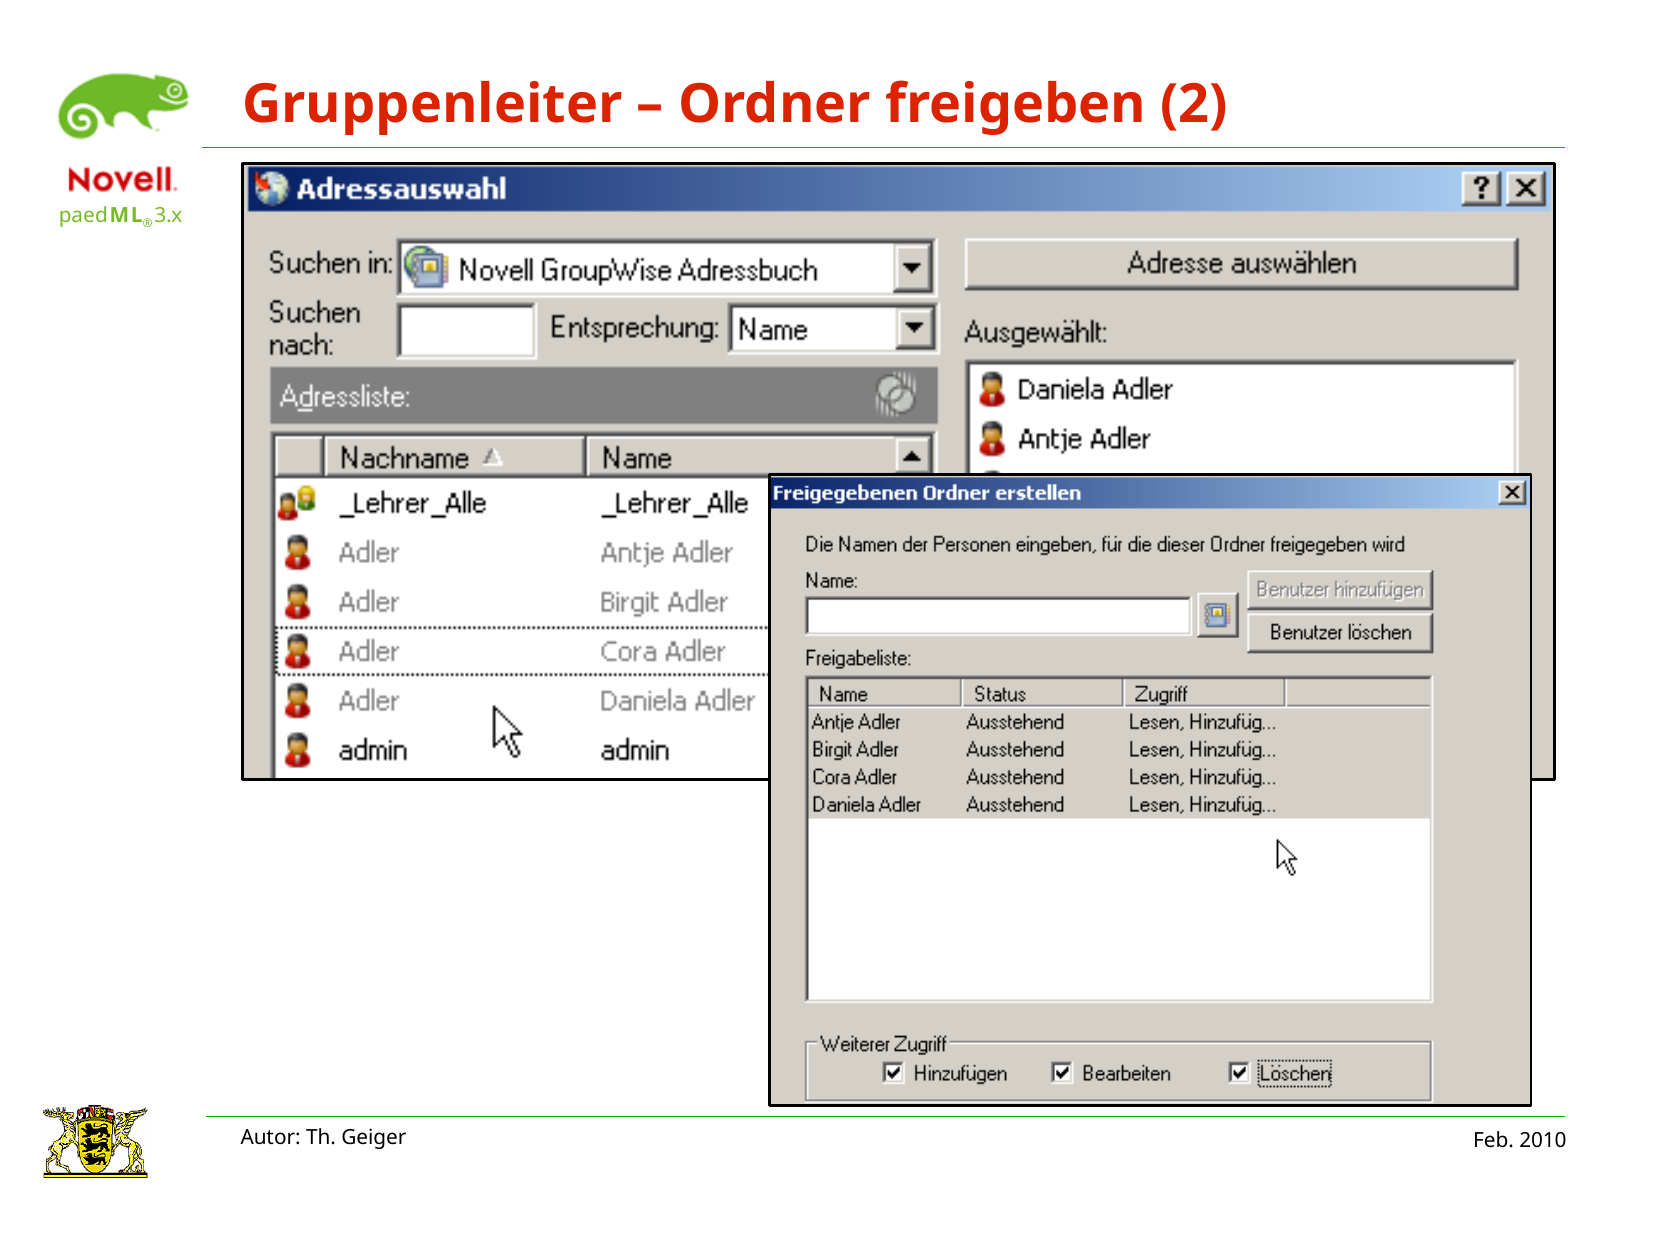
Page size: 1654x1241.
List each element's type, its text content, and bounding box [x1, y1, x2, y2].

picture [771, 476, 1530, 1105]
picture [41, 1104, 148, 1180]
title Gruppenleiter – Ordner freigeben (2) [242, 67, 1577, 136]
picture [44, 56, 202, 214]
picture [244, 165, 1554, 778]
